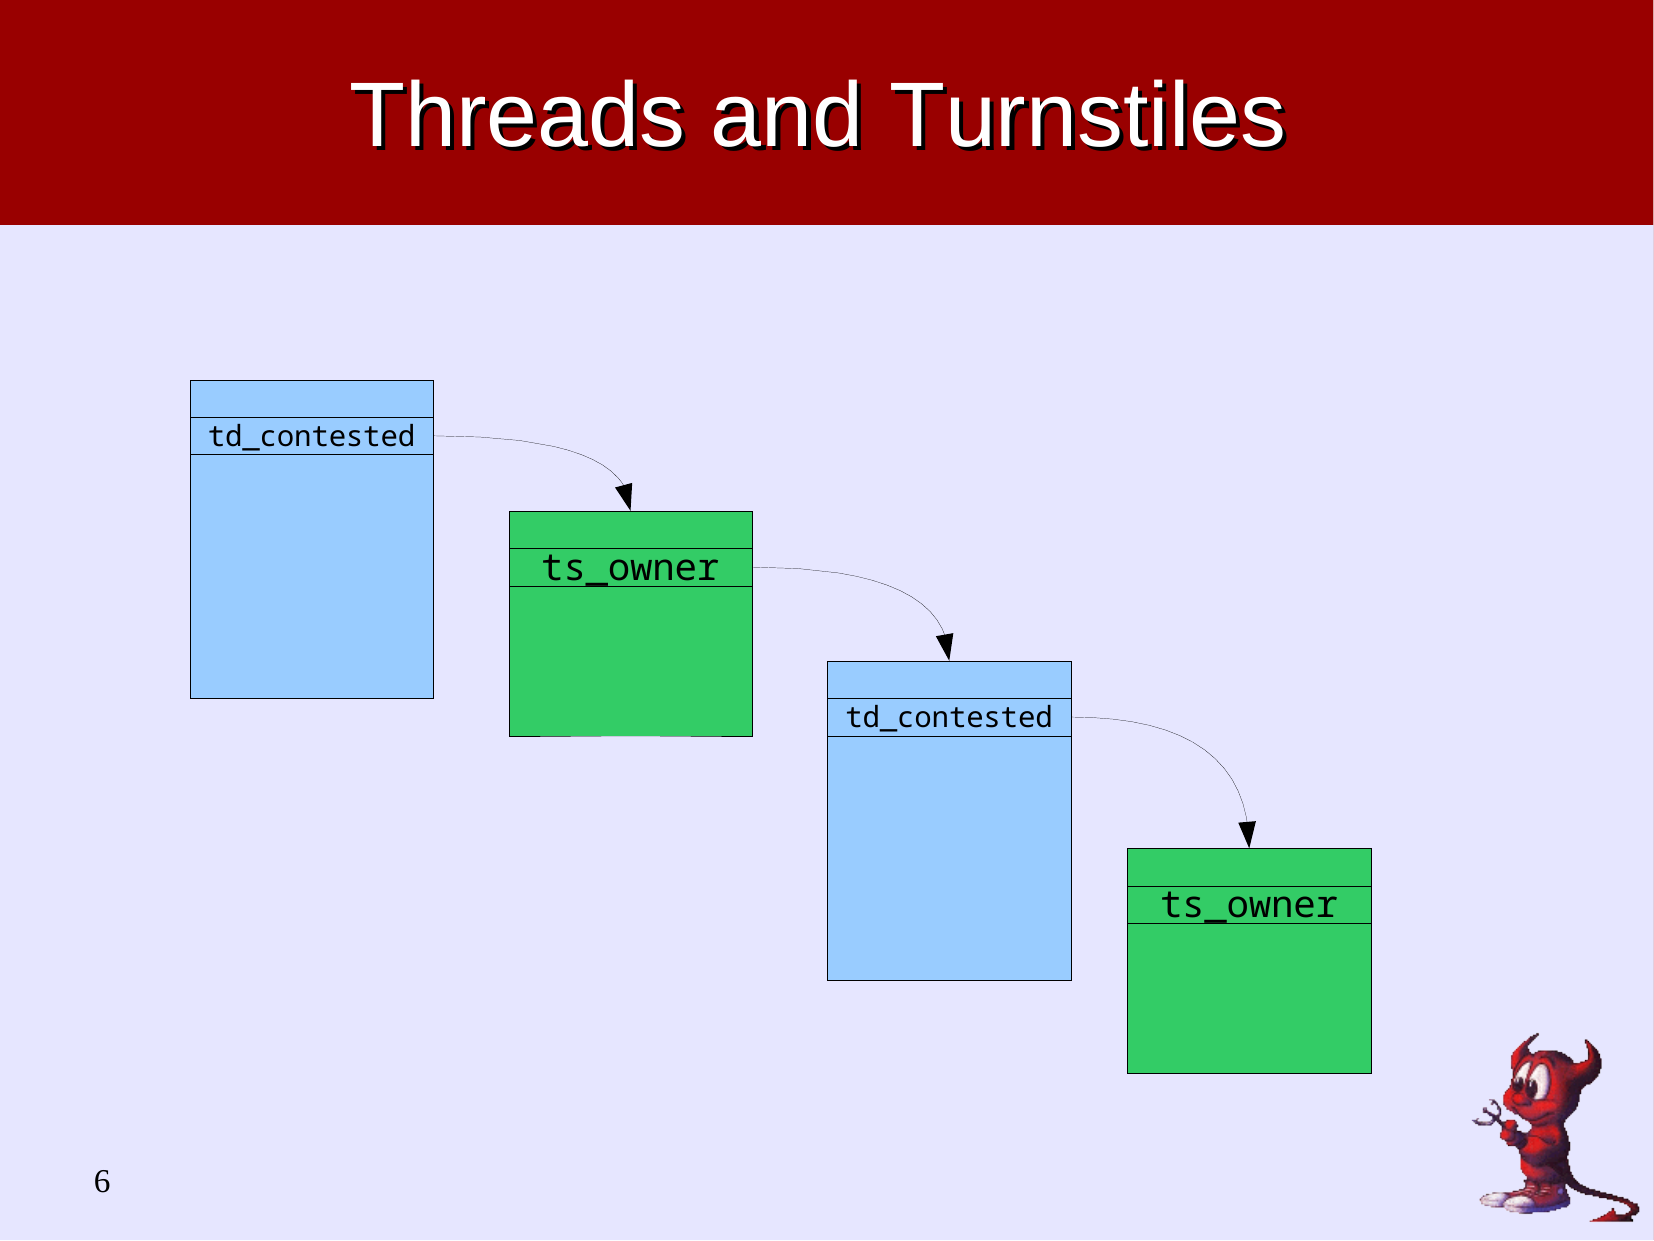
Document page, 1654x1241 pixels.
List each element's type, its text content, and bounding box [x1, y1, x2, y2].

picture [1464, 1030, 1643, 1227]
chart [121, 344, 1534, 1127]
title Threads and Turnstiles [112, 11, 1525, 219]
